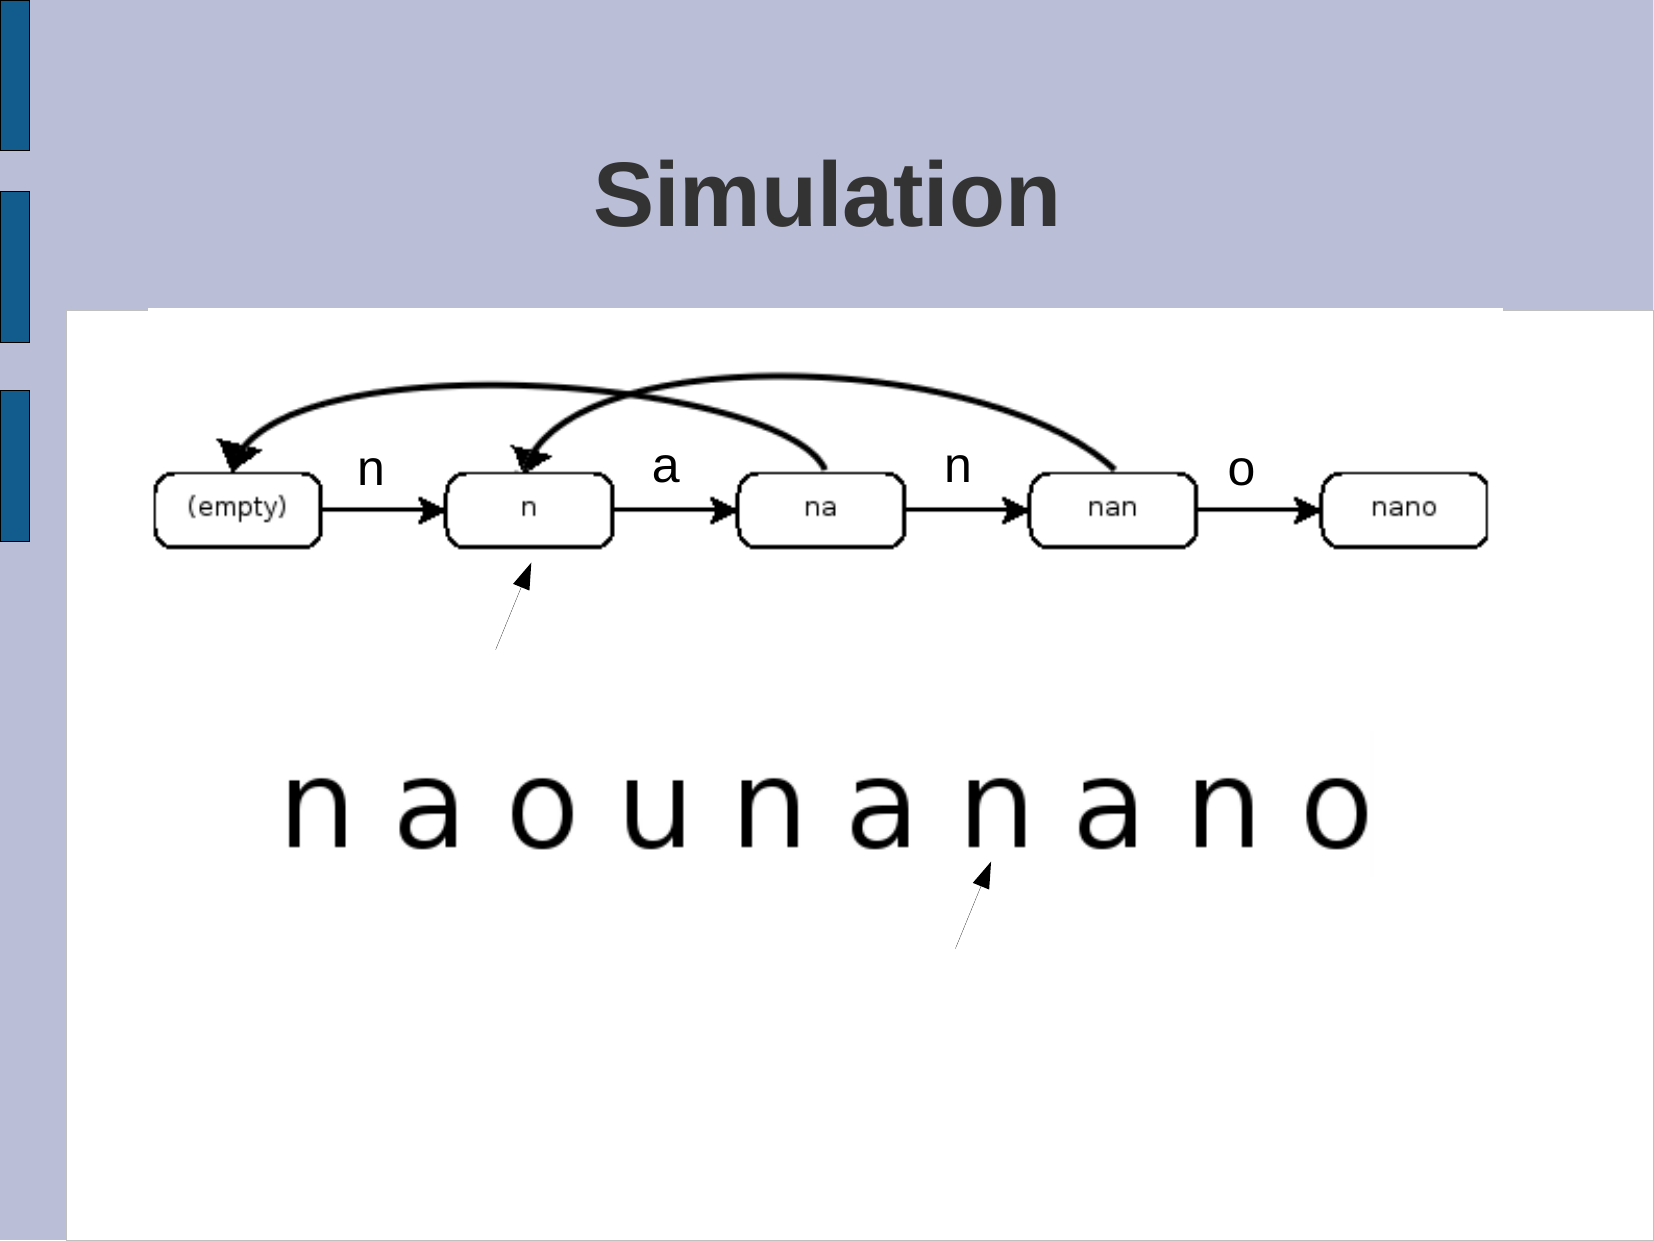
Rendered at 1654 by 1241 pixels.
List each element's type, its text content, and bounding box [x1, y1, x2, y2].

text_box o [1227, 439, 1256, 496]
title Simulation [121, 91, 1534, 299]
text_box n [944, 437, 973, 494]
text_box n [357, 439, 385, 496]
picture [148, 308, 1503, 933]
text_box a [651, 437, 680, 494]
